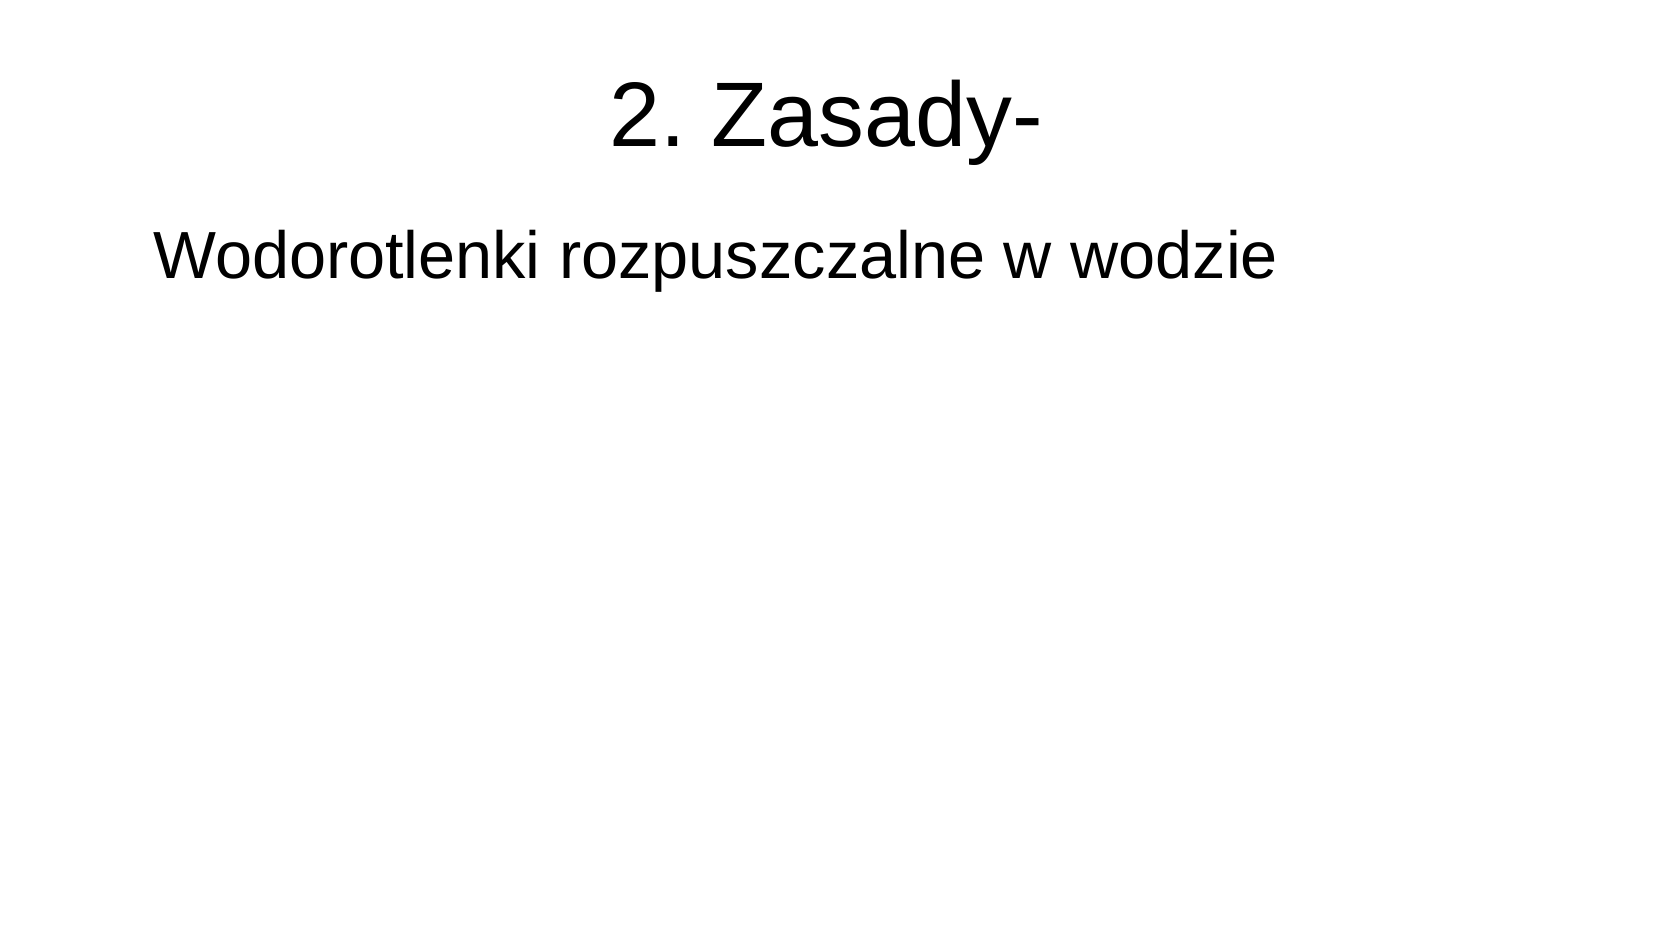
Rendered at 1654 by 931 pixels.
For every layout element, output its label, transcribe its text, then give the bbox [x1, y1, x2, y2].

list Wodorotlenki rozpuszczalne w wodzie [82, 217, 1571, 758]
title 2. Zasady- [82, 37, 1571, 193]
